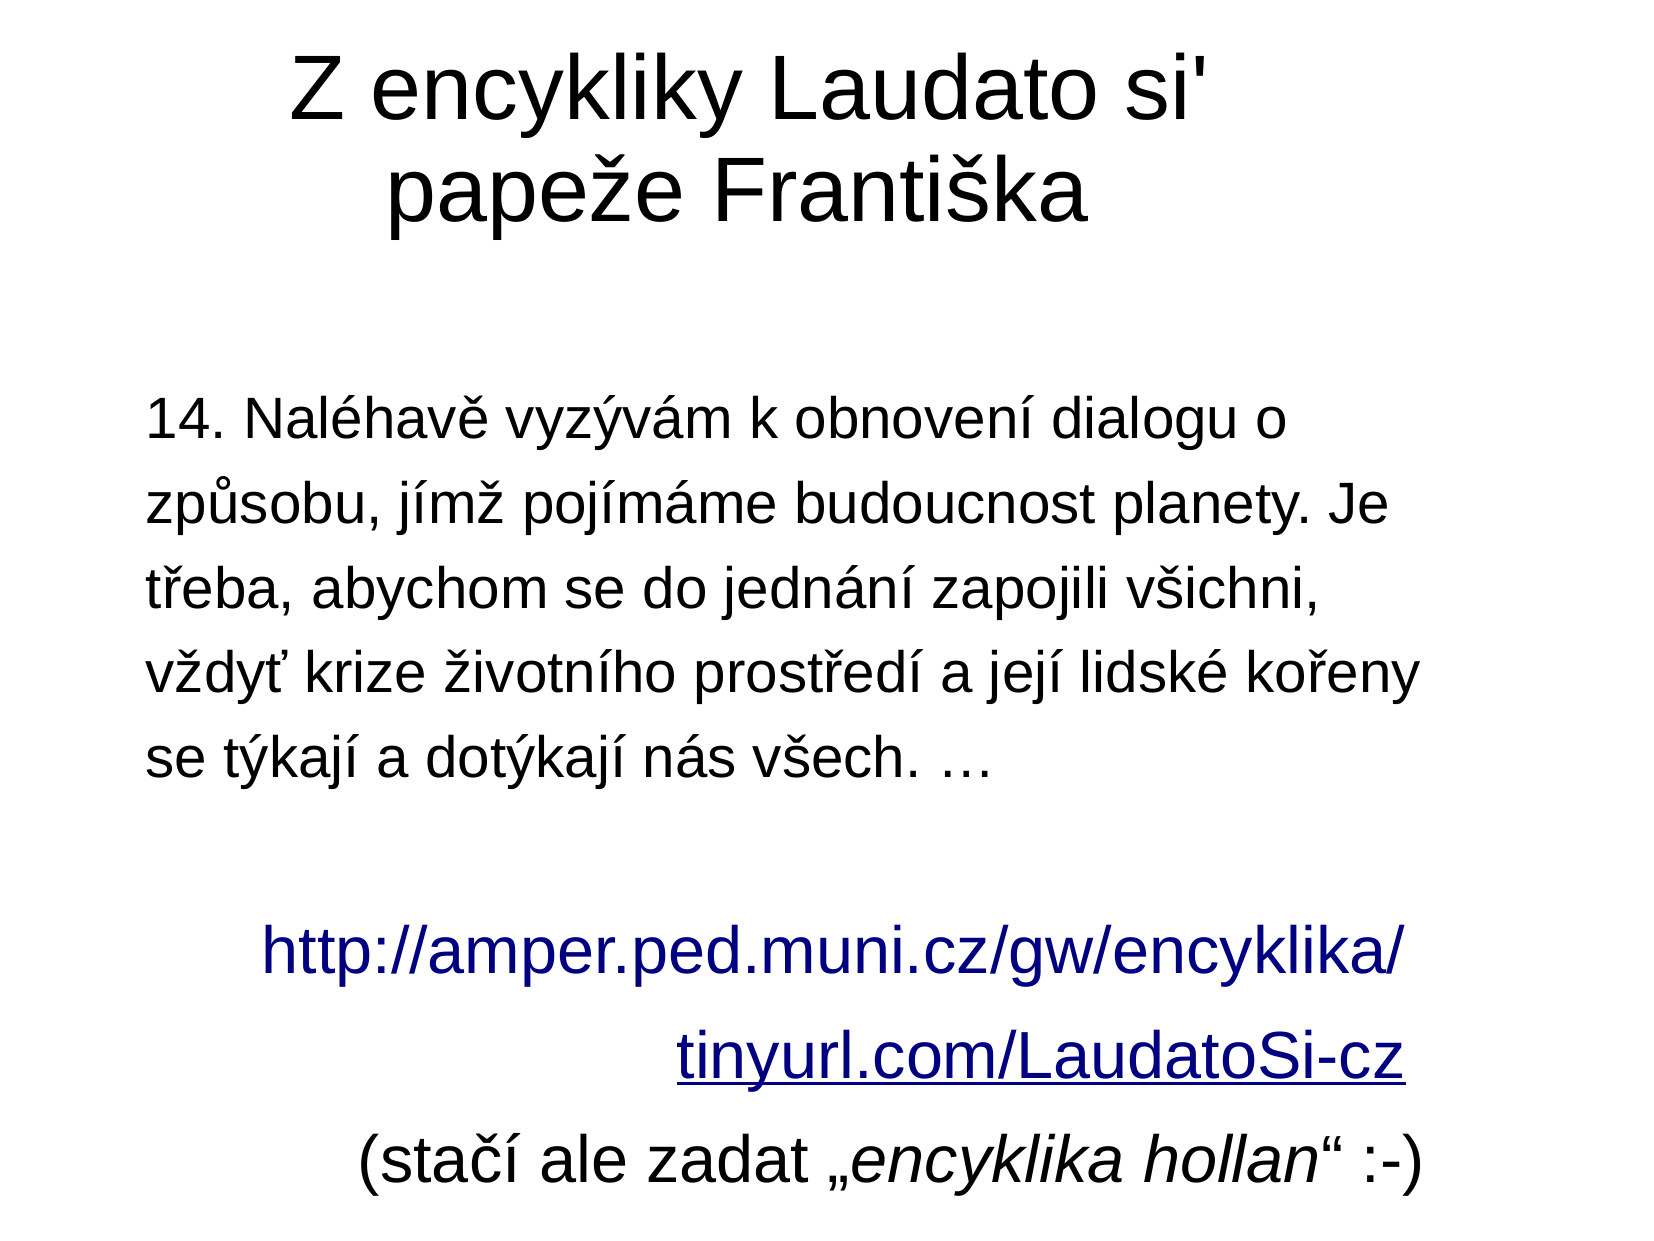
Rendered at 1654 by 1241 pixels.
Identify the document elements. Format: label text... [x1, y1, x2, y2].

list 14. Naléhavě vyzývám k obnovení dialogu o způsobu, jímž pojímáme budoucnost planety. Je třeba, abychom se do jednání zapojili všichni, vždyť krize životního prostředí a její lidské kořeny se týkají a dotýkají nás všech. … http://amper.ped.muni.cz/gw/encyklika/ tinyurl.com/LaudatoSi-cz (stačí ale zadat „encyklika hollan“ :-) [75, 262, 1425, 1197]
title Z encykliky Laudato si' papeže Františka [75, 21, 1425, 257]
